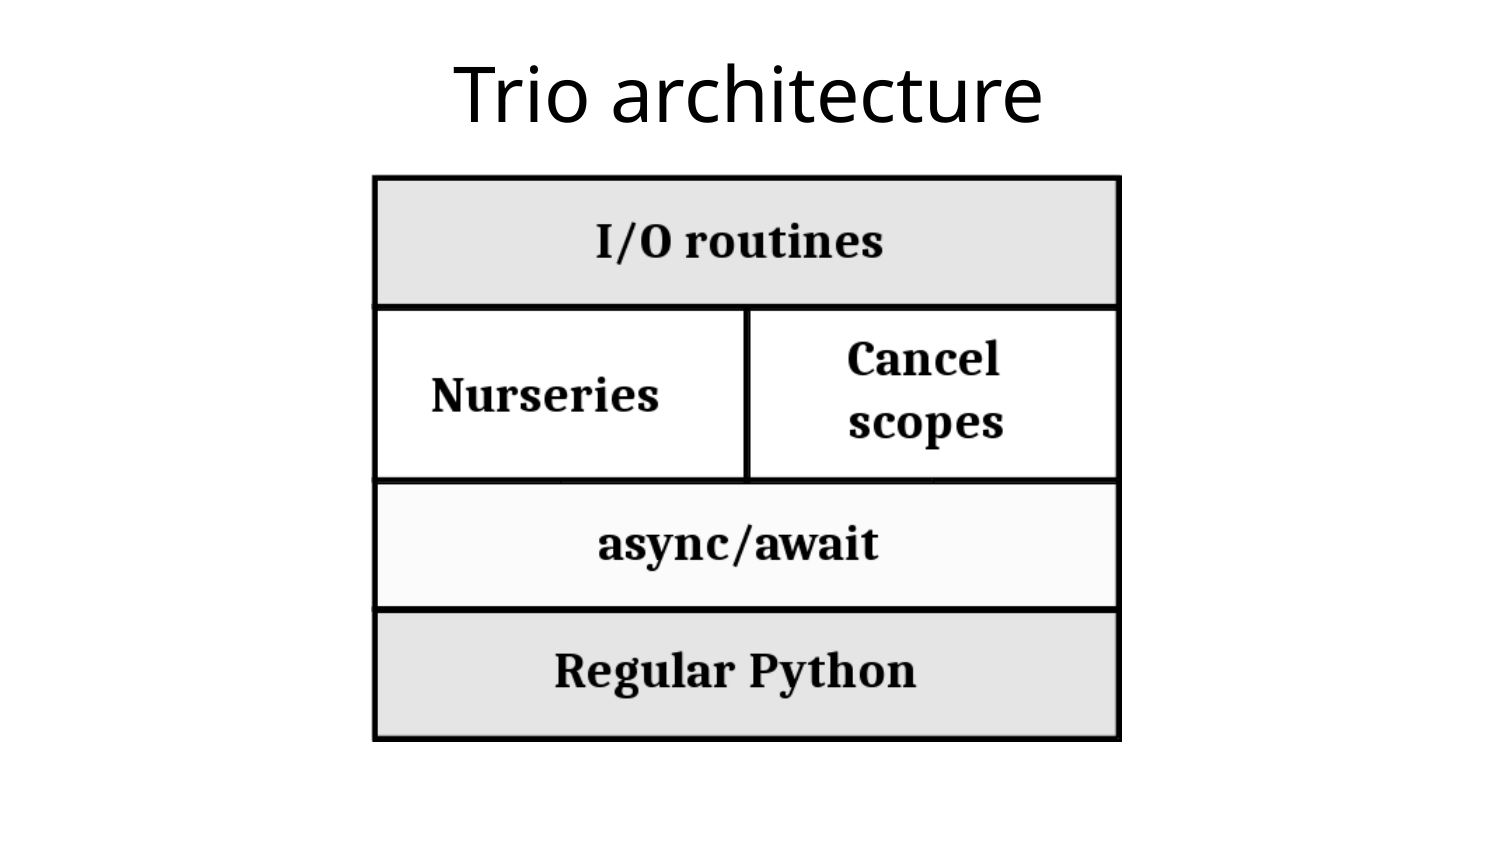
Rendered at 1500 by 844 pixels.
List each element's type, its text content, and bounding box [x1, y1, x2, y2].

picture [371, 174, 1122, 743]
text_box Trio architecture [74, 21, 1425, 163]
